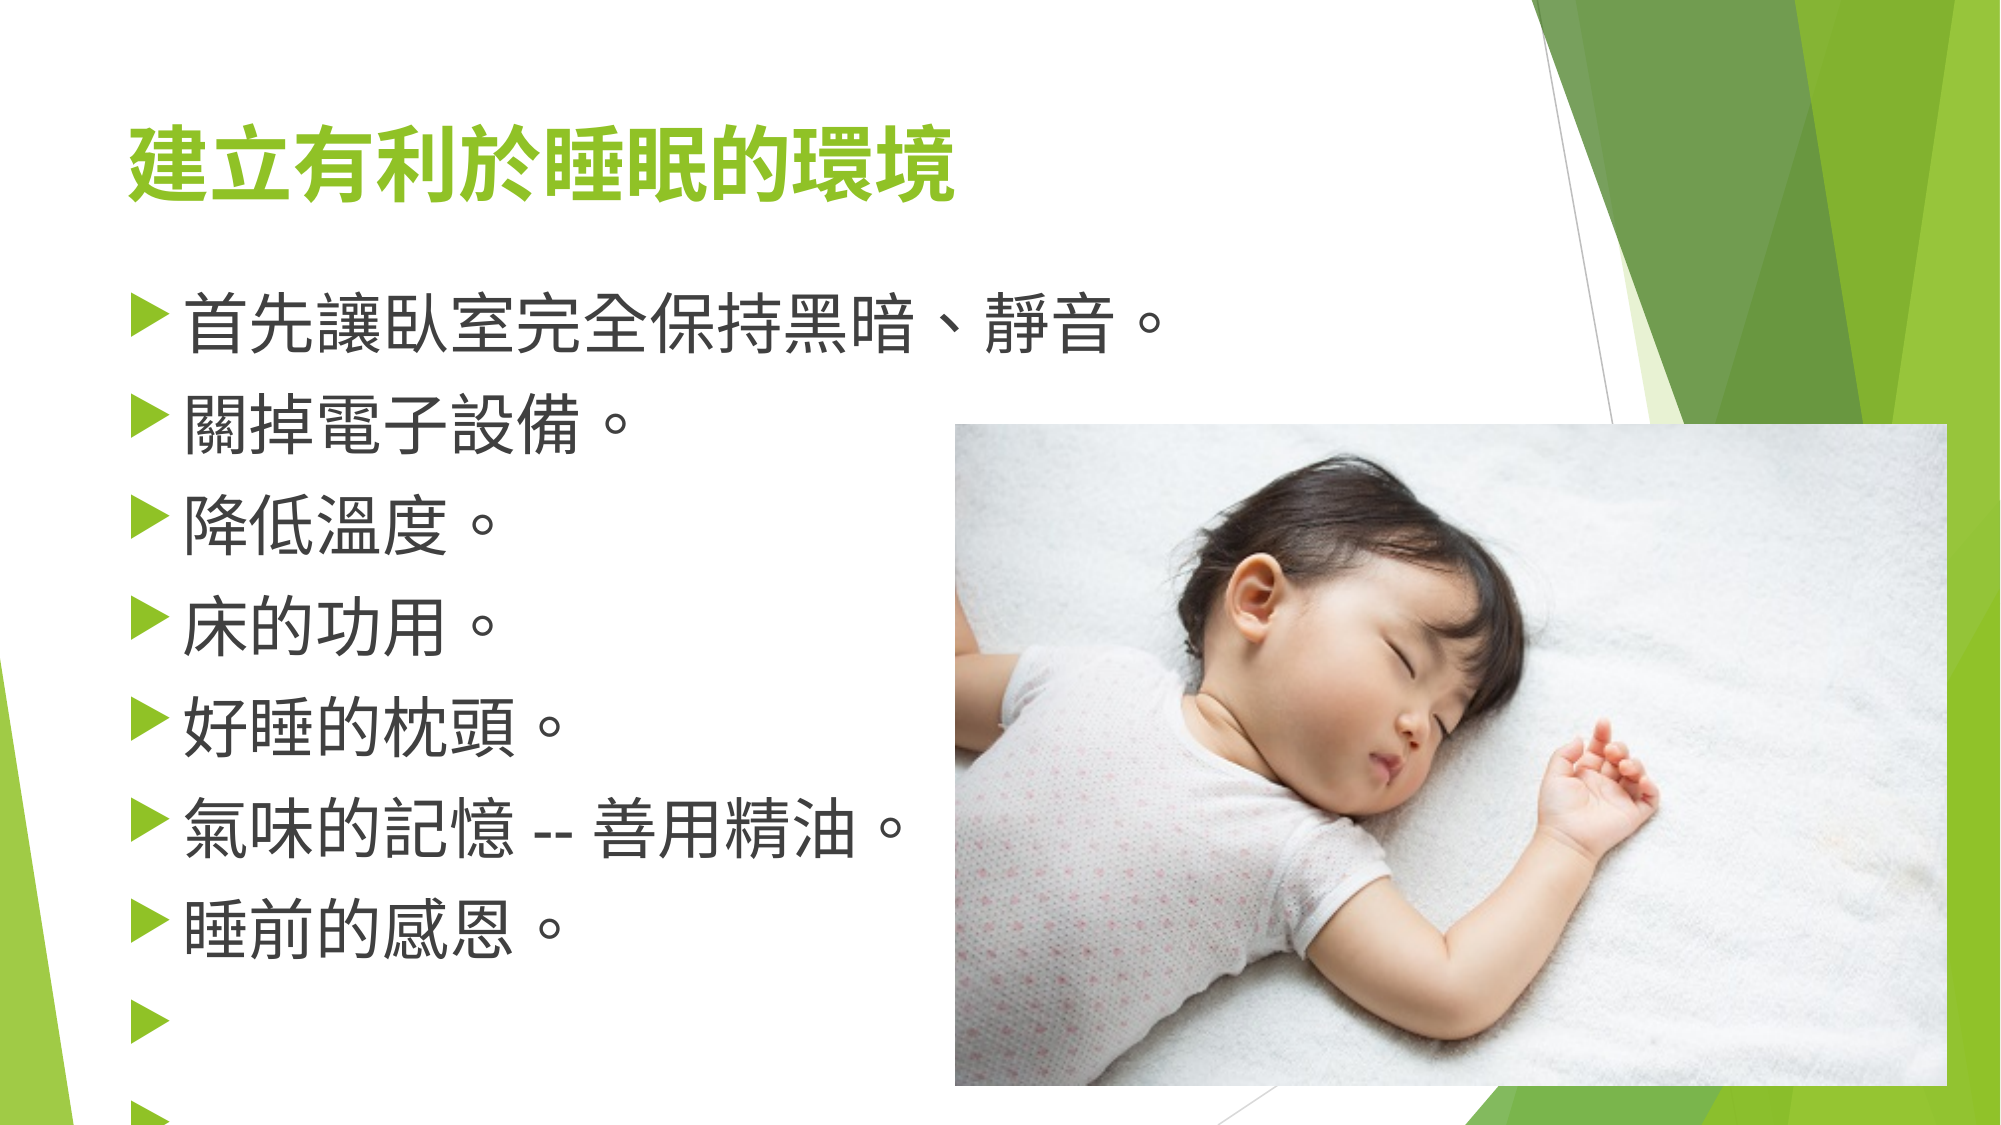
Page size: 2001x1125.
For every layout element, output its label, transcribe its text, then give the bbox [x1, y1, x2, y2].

list 首先讓臥室完全保持黑暗、靜音。 關掉電子設備。 降低溫度。 床的功用。 好睡的枕頭。 氣味的記憶--善用精油。 睡前的感恩。 [111, 274, 1522, 1023]
picture [955, 424, 1947, 1086]
title 建立有利於睡眠的環境 [111, 104, 1522, 274]
